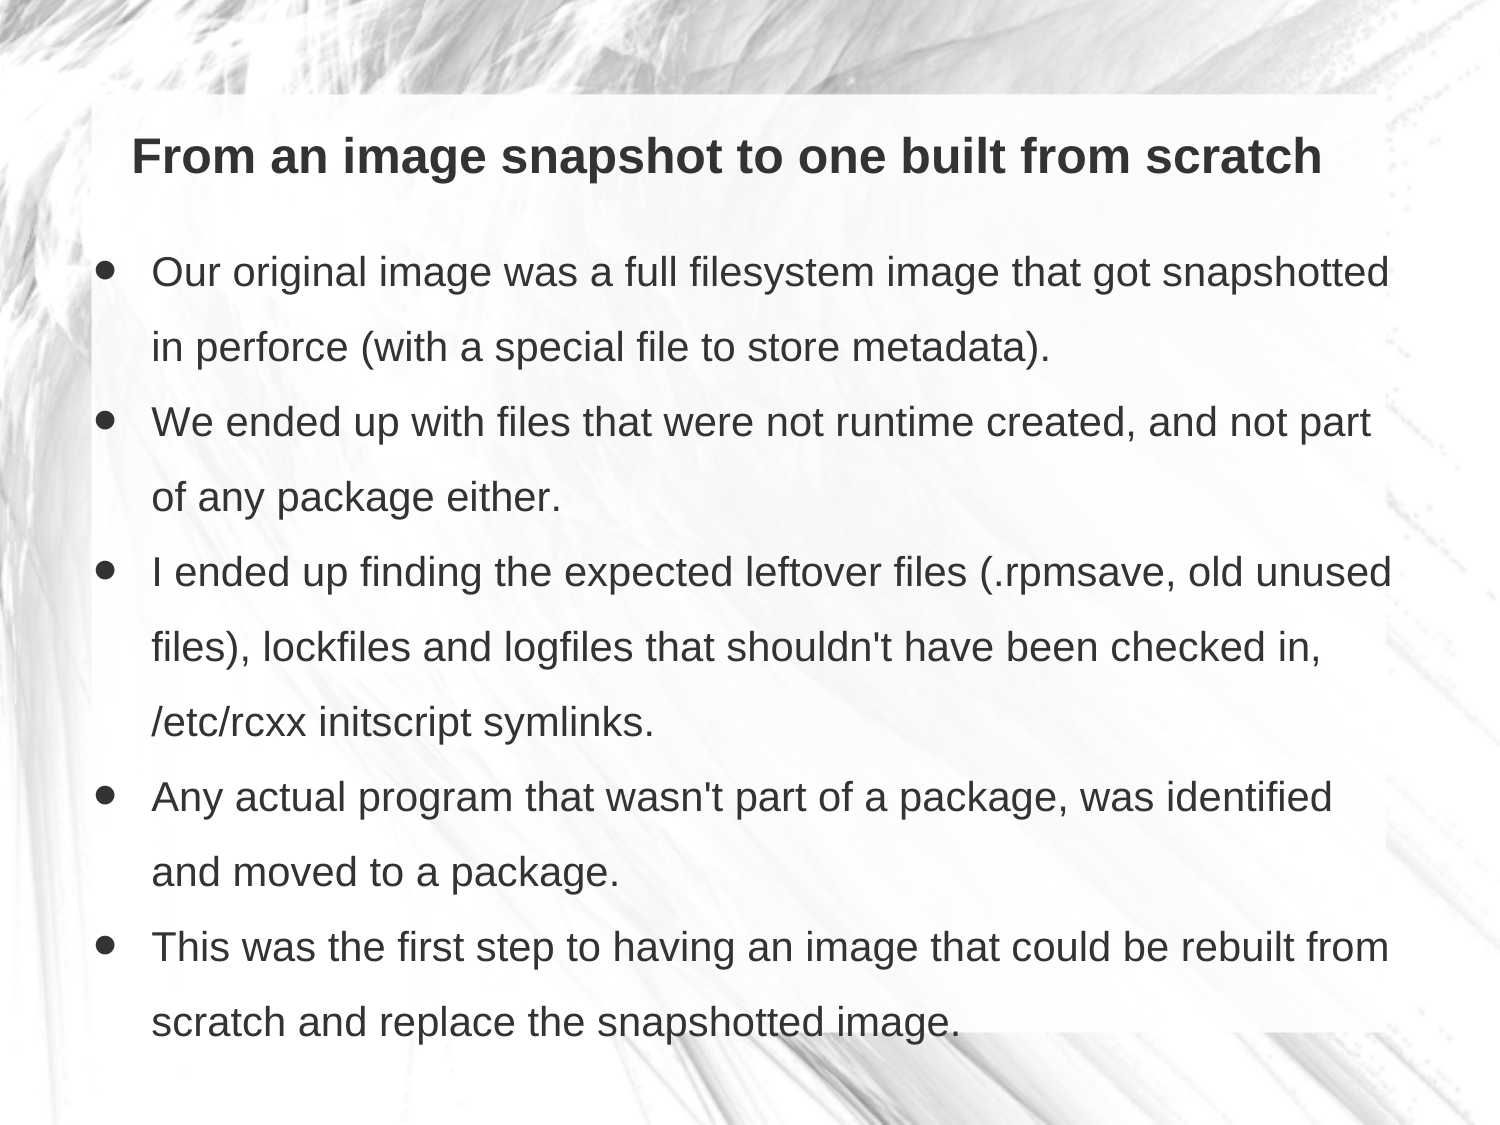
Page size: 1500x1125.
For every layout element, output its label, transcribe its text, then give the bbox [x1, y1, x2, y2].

title From an image snapshot to one built from scratch [91, 108, 1396, 204]
picture [0, 0, 1500, 1125]
list Our original image was a full filesystem image that got snapshotted in perforce (with a special file to store metadata). We ended up with files that were not runtime created, and not part of any package either. I ended up finding the expected leftover files (.rpmsave, old unused files), lockfiles and logfiles that shouldn't have been checked in, /etc/rcxx initscript symlinks. Any actual program that wasn't part of a package, was identified and moved to a package. This was the first step to having an image that could be rebuilt from scratch and replace the snapshotted image. [61, 204, 1412, 1047]
